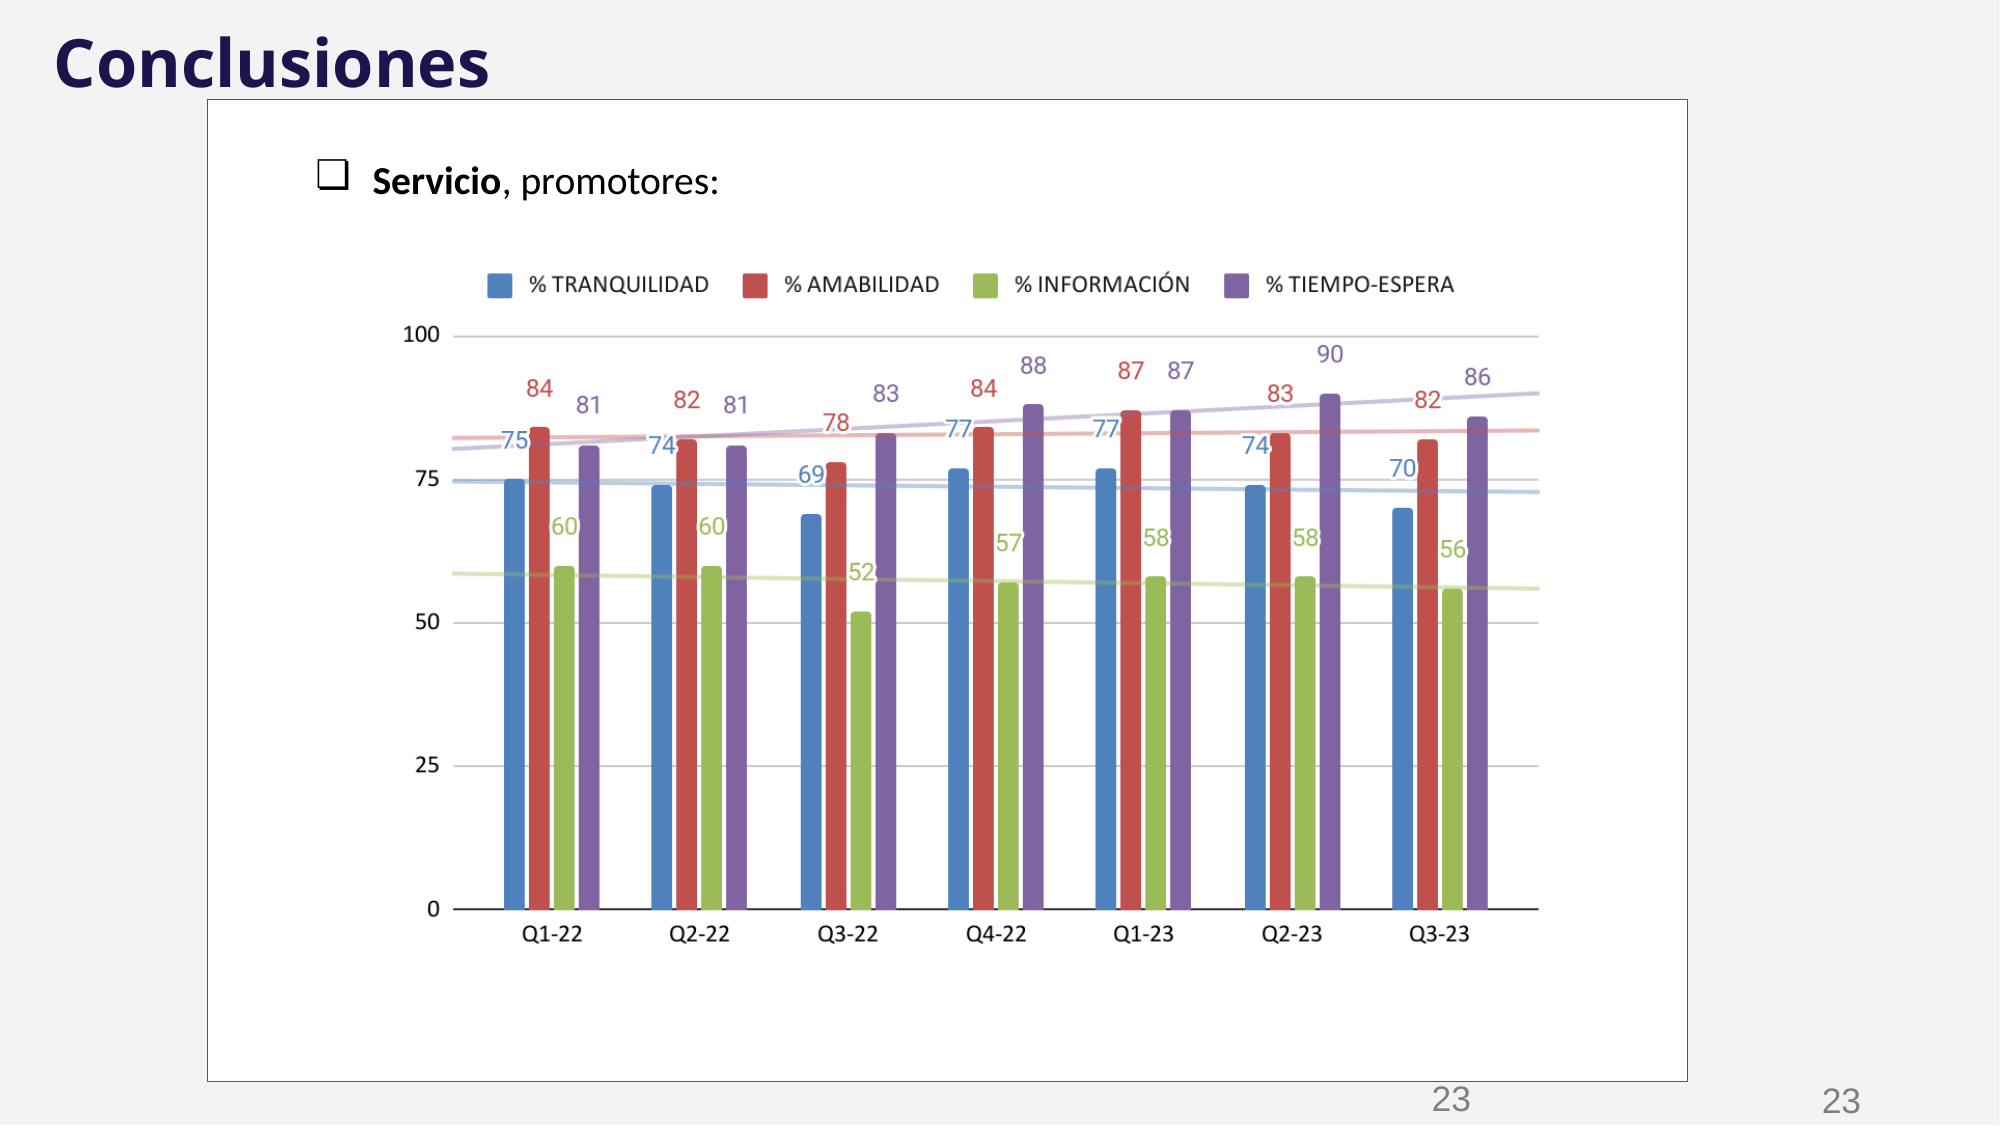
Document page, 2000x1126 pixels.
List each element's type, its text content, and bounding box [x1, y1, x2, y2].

text_box Conclusiones [53, 0, 1946, 124]
text_box Servicio, promotores: [207, 99, 1688, 1082]
picture [365, 236, 1577, 985]
text_box <number> [1413, 1067, 1881, 1126]
